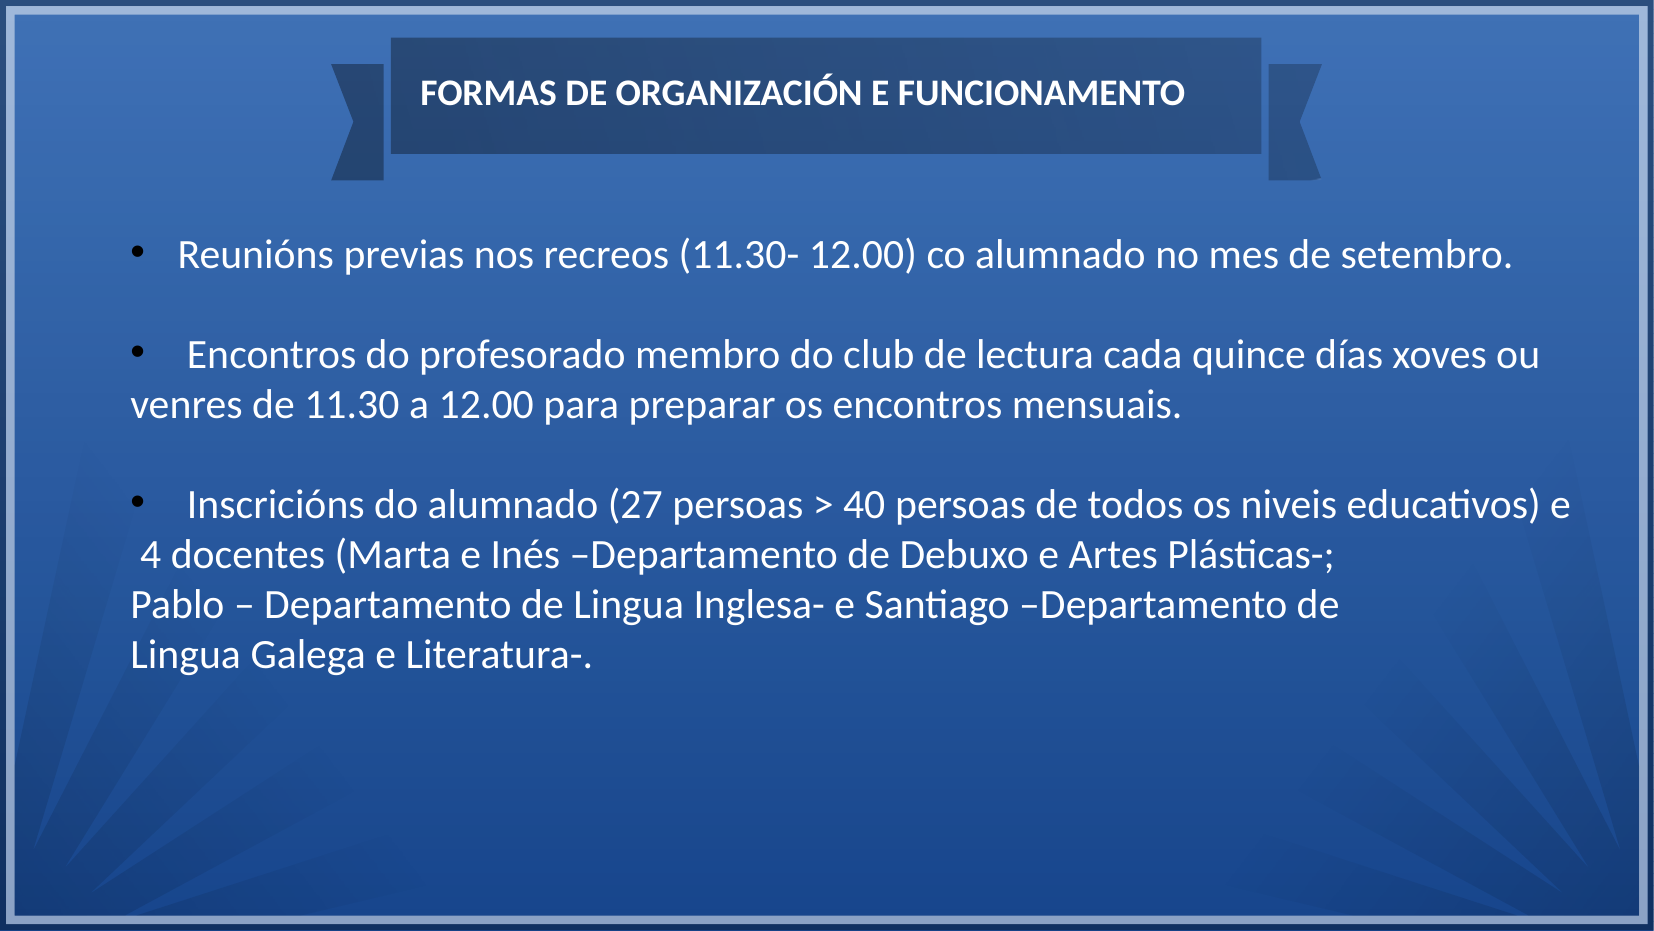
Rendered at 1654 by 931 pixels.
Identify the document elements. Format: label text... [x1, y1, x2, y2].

text_box FORMAS DE ORGANIZACIÓN E FUNCIONAMENTO [405, 60, 1209, 122]
text_box Reunións previas nos recreos (11.30- 12.00) co alumnado no mes de setembro. Encontros do profesorado membro do club de lectura cada quince días xoves ou venres de 11.30 a 12.00 para preparar os encontros mensuais. Inscricións do alumnado (27 persoas > 40 persoas de todos os niveis educativos) e 4 docentes (Marta e Inés –Departamento de Debuxo e Artes Plásticas-; Pablo – Departamento de Lingua Inglesa- e Santiago –Departamento de Lingua Galega e Literatura-. [115, 218, 1601, 835]
